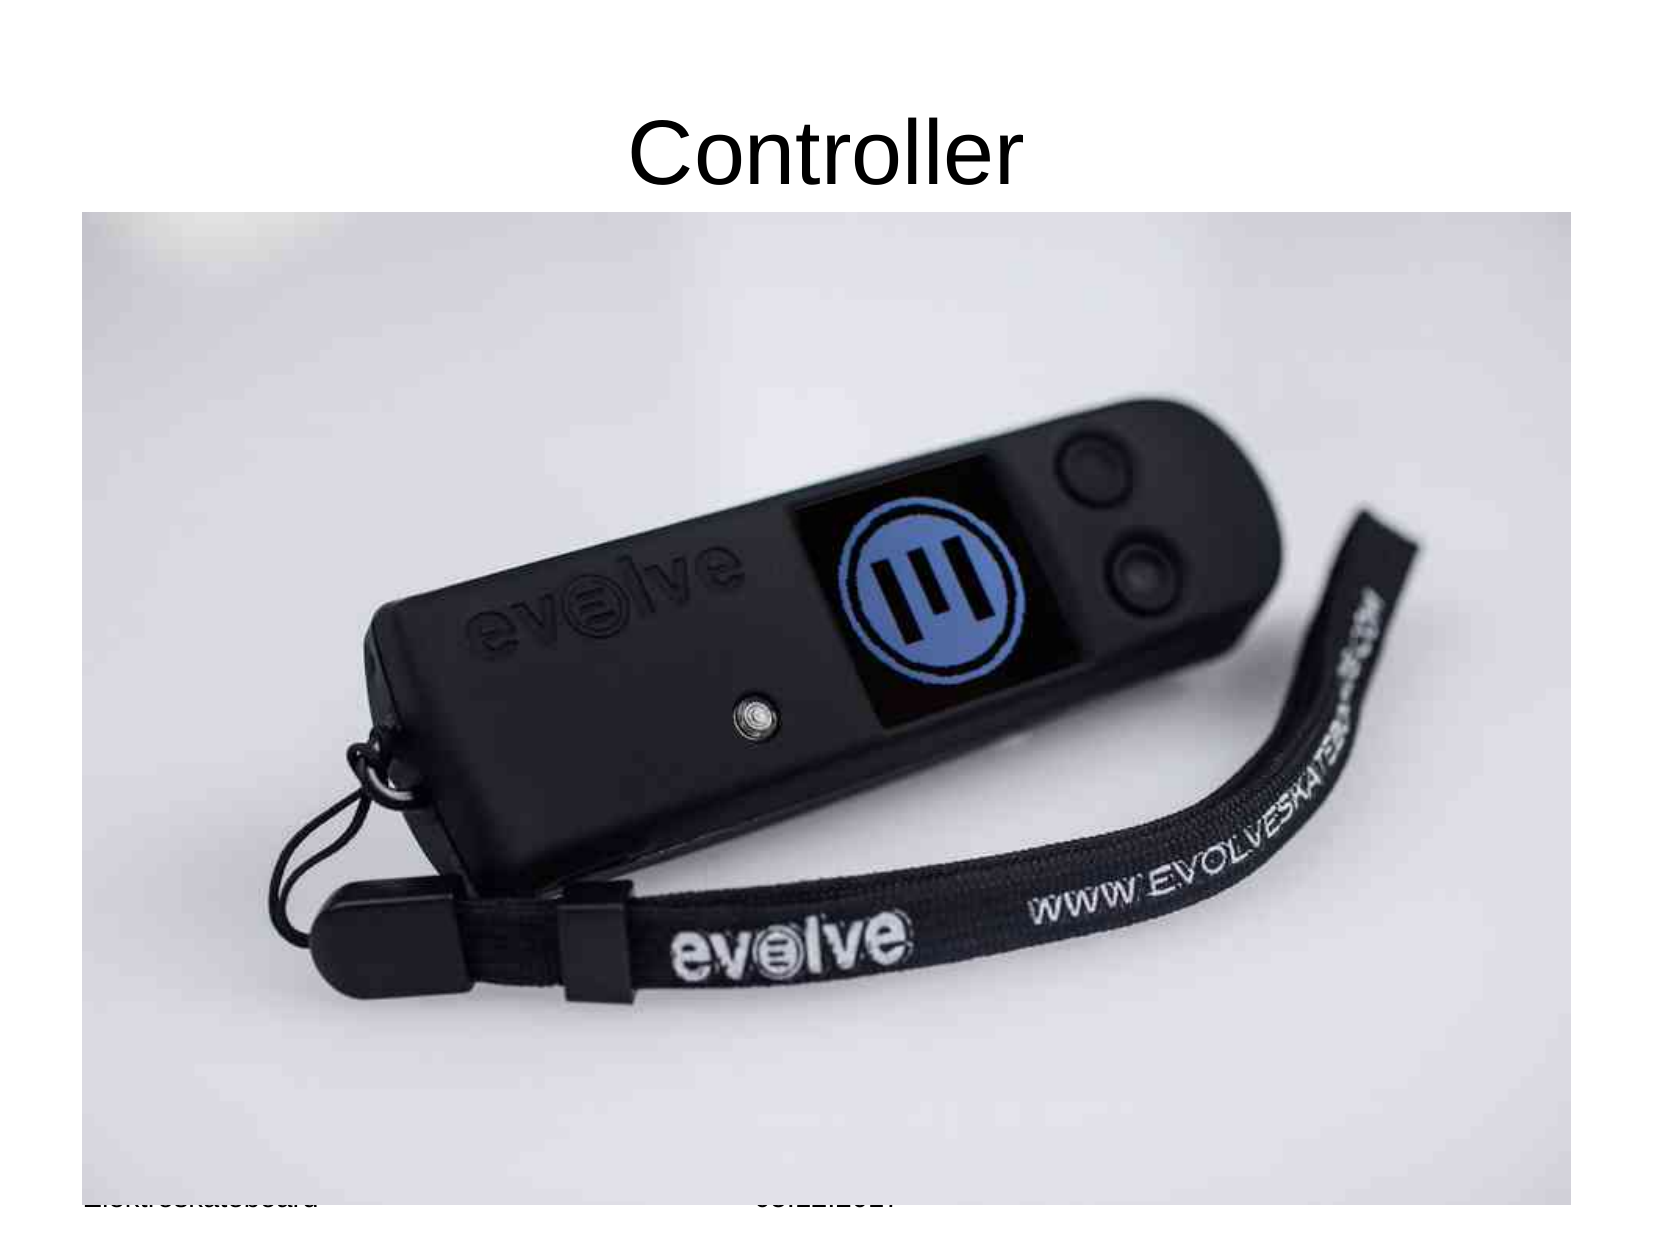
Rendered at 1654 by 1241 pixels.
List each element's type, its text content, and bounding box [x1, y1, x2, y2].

picture [82, 212, 1571, 1205]
title Controller [82, 49, 1571, 212]
